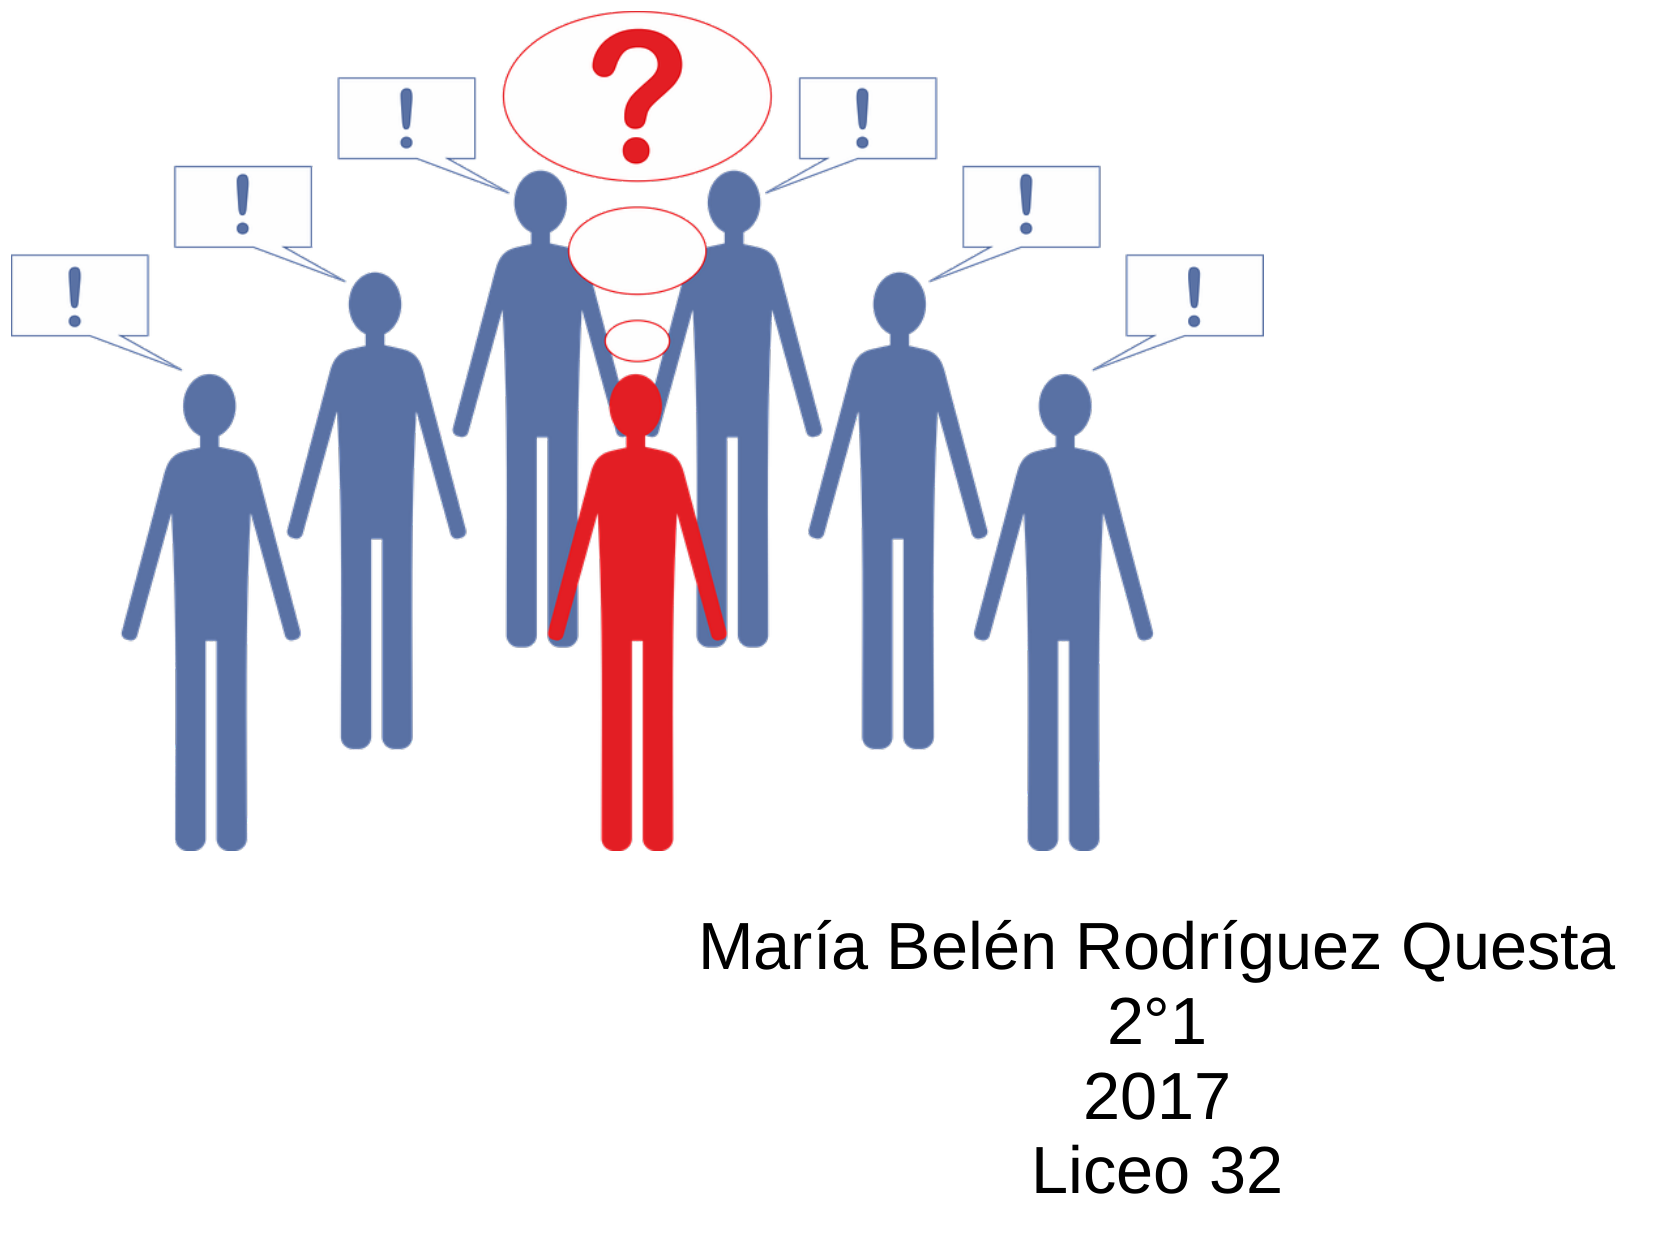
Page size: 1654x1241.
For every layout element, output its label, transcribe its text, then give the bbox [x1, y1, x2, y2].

picture [11, 11, 1264, 851]
subtitle María Belén Rodríguez Questa 2°1 2017 Liceo 32 [413, 578, 1654, 1241]
